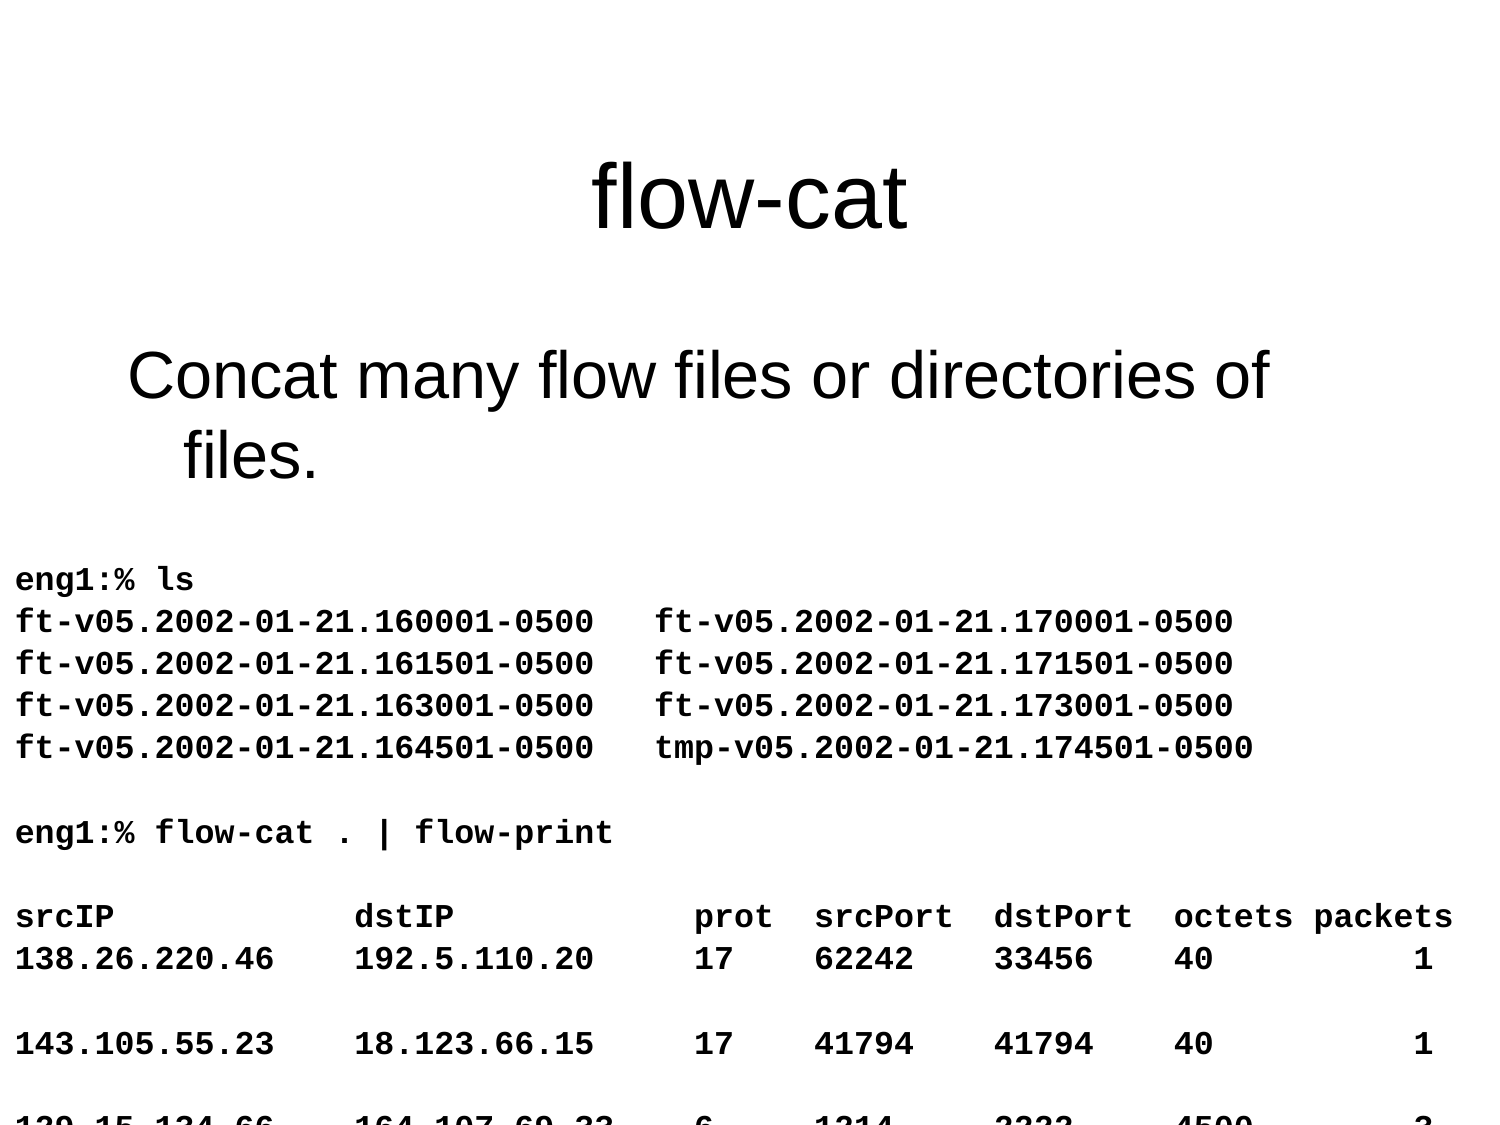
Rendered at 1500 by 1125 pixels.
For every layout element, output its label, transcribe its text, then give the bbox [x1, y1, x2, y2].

list Concat many flow files or directories of files. [112, 324, 1388, 549]
text_box eng1:% ls ft-v05.2002-01-21.160001-0500 ft-v05.2002-01-21.170001-0500 ft-v05.2002-01-21.161501-0500 ft-v05.2002-01-21.171501-0500 ft-v05.2002-01-21.163001-0500 ft-v05.2002-01-21.173001-0500 ft-v05.2002-01-21.164501-0500 tmp-v05.2002-01-21.174501-0500 eng1:% flow-cat . | flow-print srcIP dstIP prot srcPort dstPort octets packets 138.26.220.46 192.5.110.20 17 62242 33456 40 1 143.105.55.23 18.123.66.15 17 41794 41794 40 1 129.15.134.66 164.107.69.33 6 1214 2222 4500 3 132.235.170.19 152.30.96.188 6 6346 1475 128 3 [0, 549, 1500, 1125]
title flow-cat [112, 99, 1388, 288]
